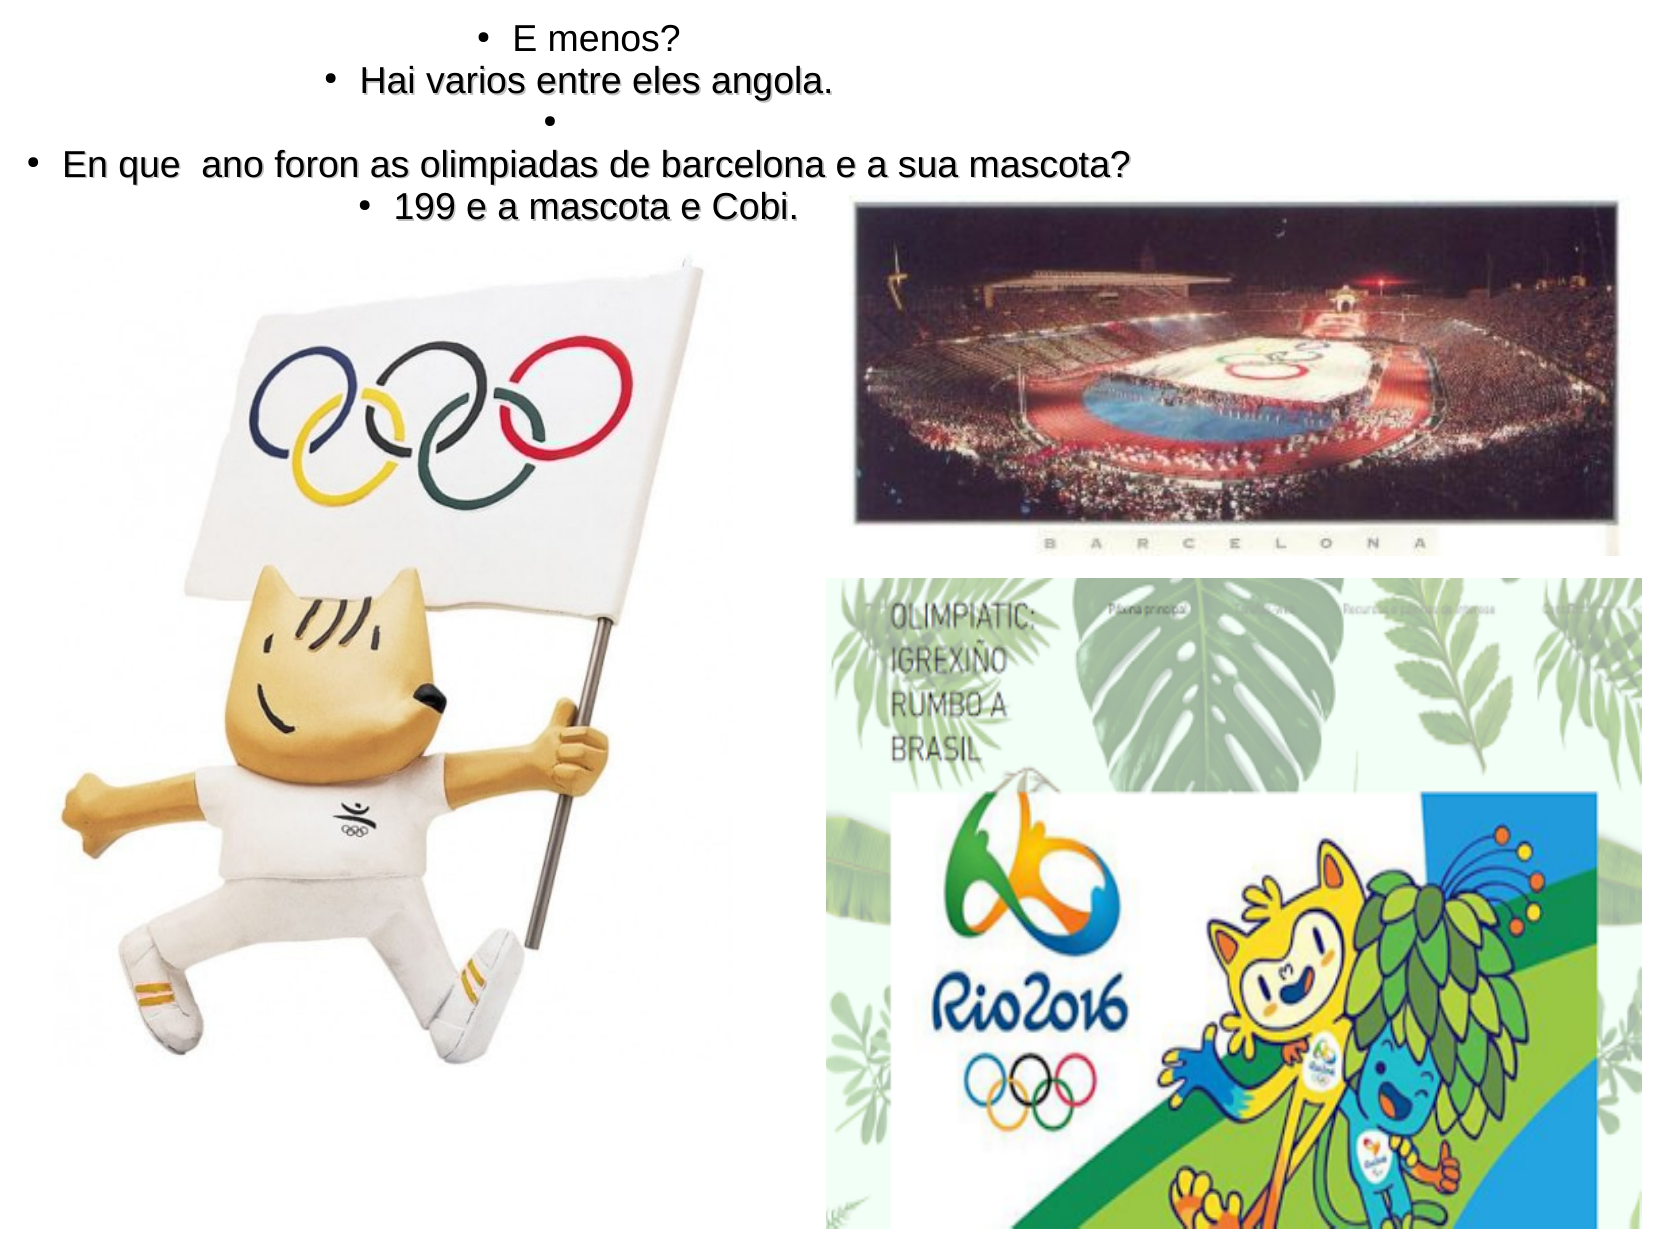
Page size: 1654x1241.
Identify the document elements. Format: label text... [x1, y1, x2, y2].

subtitle E menos? Hai varios entre eles angola. En que ano foron as olimpiadas de barcelona e a sua mascota? 199 e a mascota e Cobi. [0, 0, 1323, 532]
picture [849, 195, 1631, 556]
picture [826, 578, 1642, 1229]
picture [47, 532, 733, 1067]
